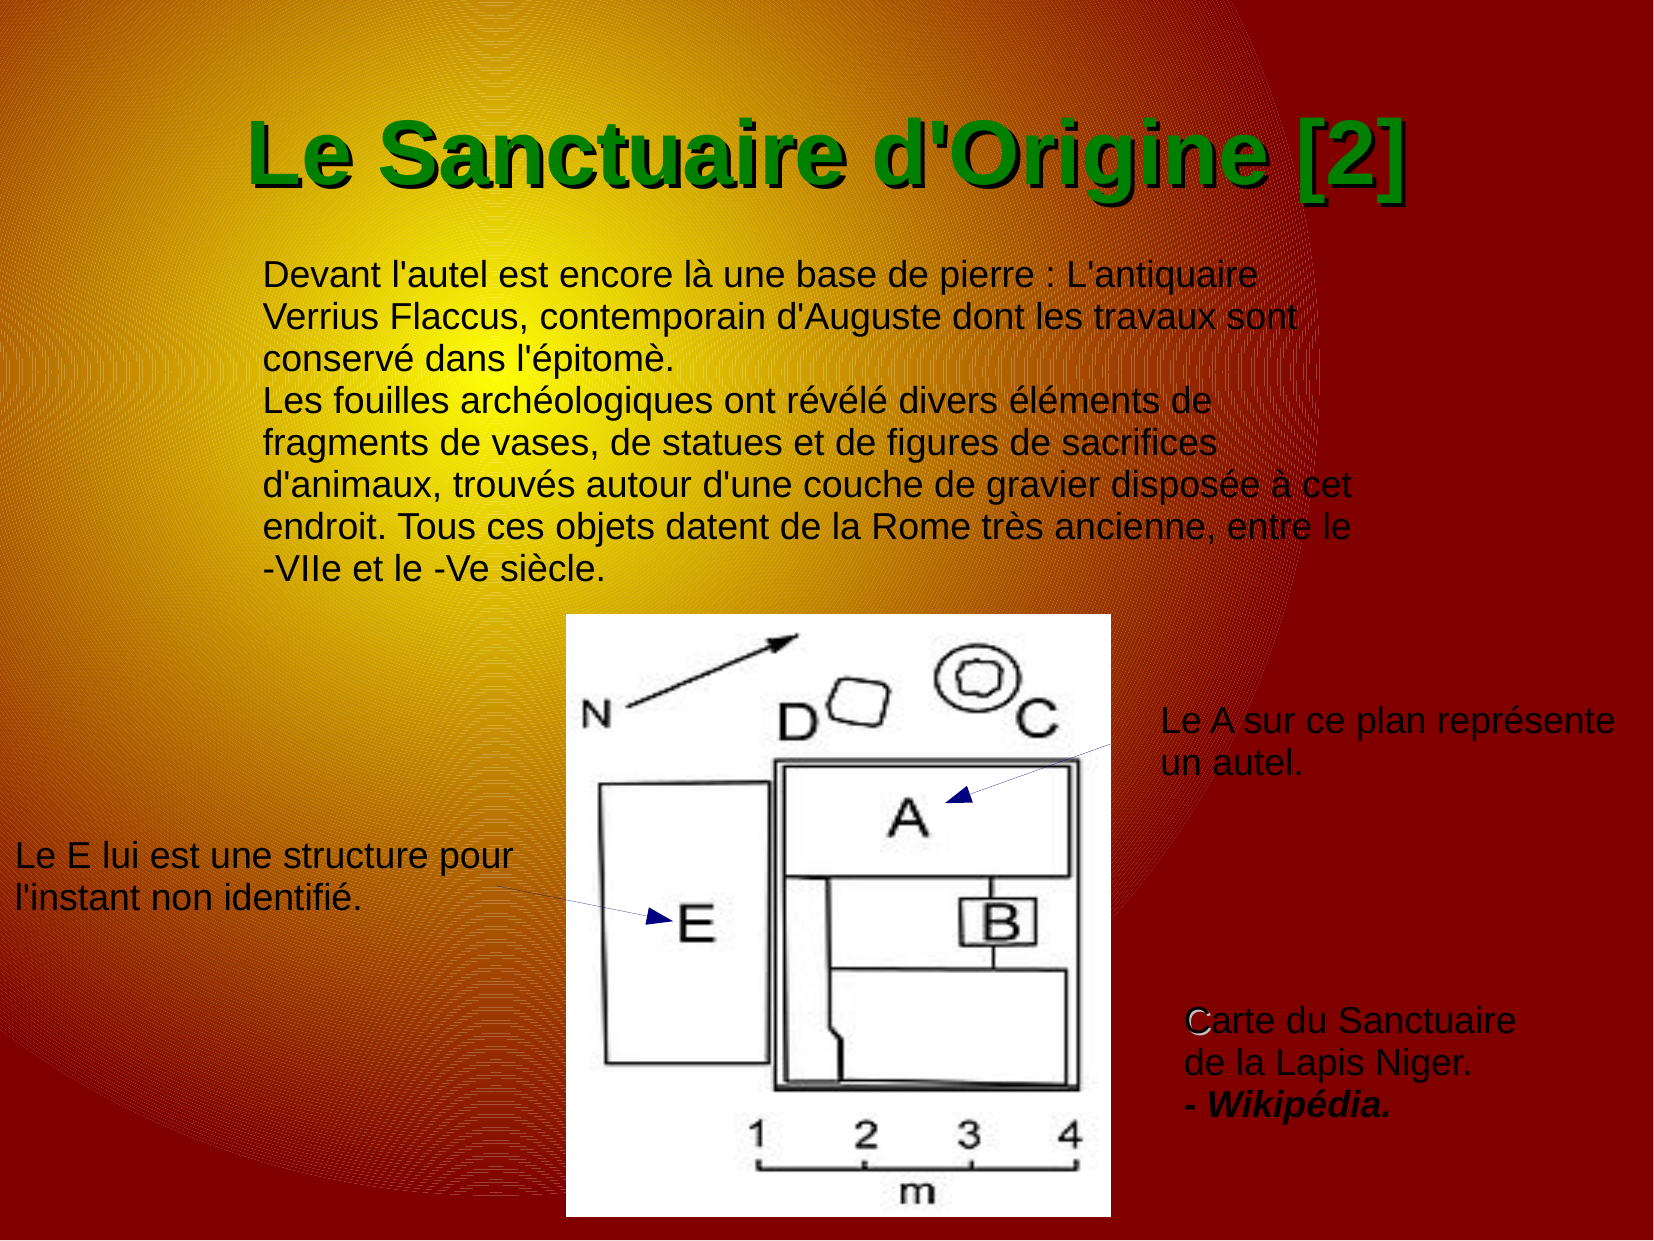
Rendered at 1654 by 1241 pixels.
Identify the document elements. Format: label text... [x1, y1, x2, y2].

text_box Carte du Sanctuaire de la Lapis Niger. - Wikipédia. [1169, 992, 1560, 1135]
picture [566, 614, 1111, 1217]
text_box Le E lui est une structure pour l'instant non identifié. [0, 826, 544, 926]
text_box Le A sur ce plan représente un autel. [1145, 692, 1654, 792]
text_box Devant l'autel est encore là une base de pierre : L'antiquaire Verrius Flaccus, contemporain d'Auguste dont les travaux sont conservé dans l'épitomè. Les fouilles archéologiques ont révélé divers éléments de fragments de vases, de statues et de figures de sacrifices d'animaux, trouvés autour d'une couche de gravier disposée à cet endroit. Tous ces objets datent de la Rome très ancienne, entre le -VIIe et le -Ve siècle. [248, 245, 1382, 598]
title Le Sanctuaire d'Origine [2] [82, 49, 1571, 257]
